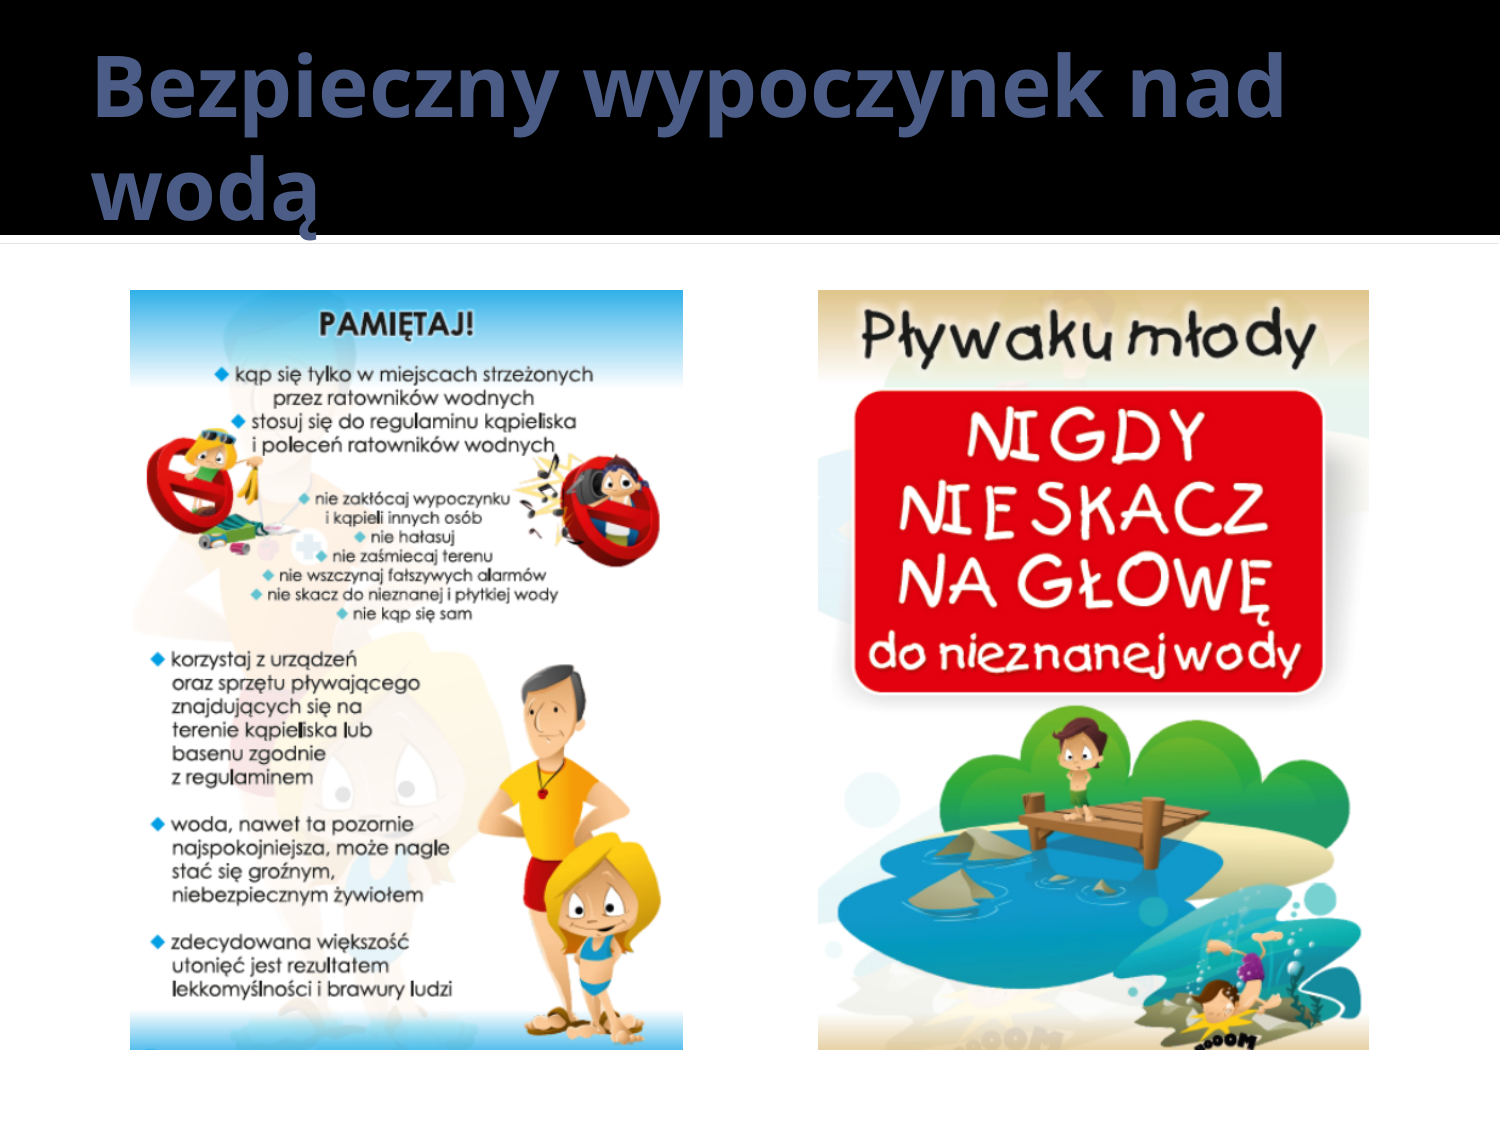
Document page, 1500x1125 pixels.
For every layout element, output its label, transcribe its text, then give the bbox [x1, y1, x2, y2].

picture [130, 290, 683, 1050]
title Bezpieczny wypoczynek nad wodą [75, 24, 1426, 231]
picture [818, 290, 1369, 1050]
